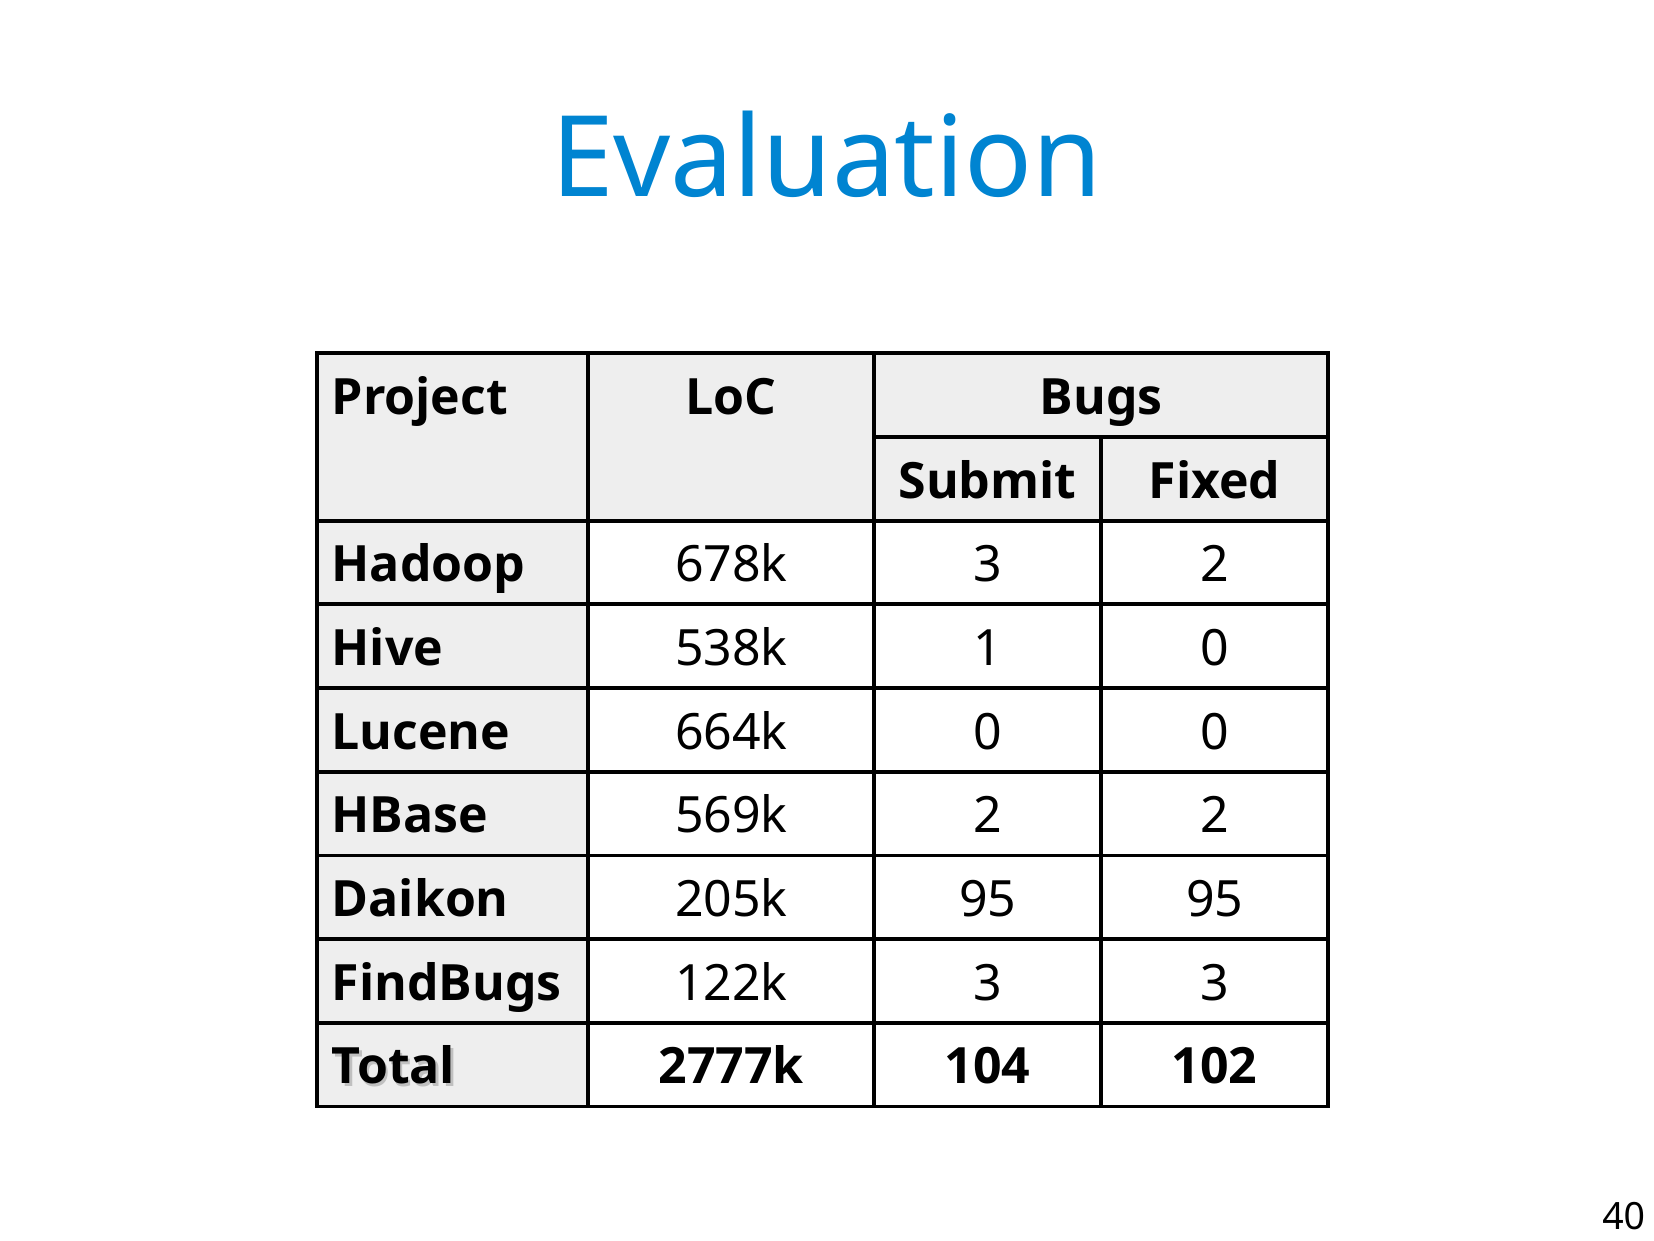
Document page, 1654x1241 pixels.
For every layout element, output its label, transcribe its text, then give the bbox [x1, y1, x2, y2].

table_cell Lucene [319, 690, 586, 770]
table_header Bugs [876, 355, 1326, 435]
table_cell 569k [590, 774, 872, 854]
table_cell 2777k [590, 1025, 872, 1105]
table_cell Daikon [319, 857, 586, 937]
table_cell 3 [876, 941, 1099, 1021]
table_cell 538k [590, 606, 872, 686]
table_cell 2 [1103, 523, 1326, 602]
table_cell Fixed [1103, 439, 1326, 519]
table_cell 3 [1103, 941, 1326, 1021]
table_cell HBase [319, 774, 586, 854]
table_cell 678k [590, 523, 872, 602]
table_cell 102 [1103, 1025, 1326, 1105]
table_cell 205k [590, 857, 872, 937]
table_cell 104 [876, 1025, 1099, 1105]
table_cell Total [319, 1025, 586, 1105]
table_header Project [319, 355, 586, 519]
table_cell 3 [876, 523, 1099, 602]
table_cell FindBugs [319, 941, 586, 1021]
title Evaluation [82, 49, 1571, 257]
table_header LoC [590, 355, 872, 519]
table_cell 1 [876, 606, 1099, 686]
table_cell 122k [590, 941, 872, 1021]
table_cell 0 [1103, 690, 1326, 770]
table_cell 2 [1103, 774, 1326, 854]
table_cell 95 [1103, 857, 1326, 937]
table_cell Hive [319, 606, 586, 686]
table_cell Submit [876, 439, 1099, 519]
table_cell 95 [876, 857, 1099, 937]
table_cell 0 [1103, 606, 1326, 686]
table_cell 2 [876, 774, 1099, 854]
table_cell 664k [590, 690, 872, 770]
table_cell Hadoop [319, 523, 586, 602]
table_cell 0 [876, 690, 1099, 770]
